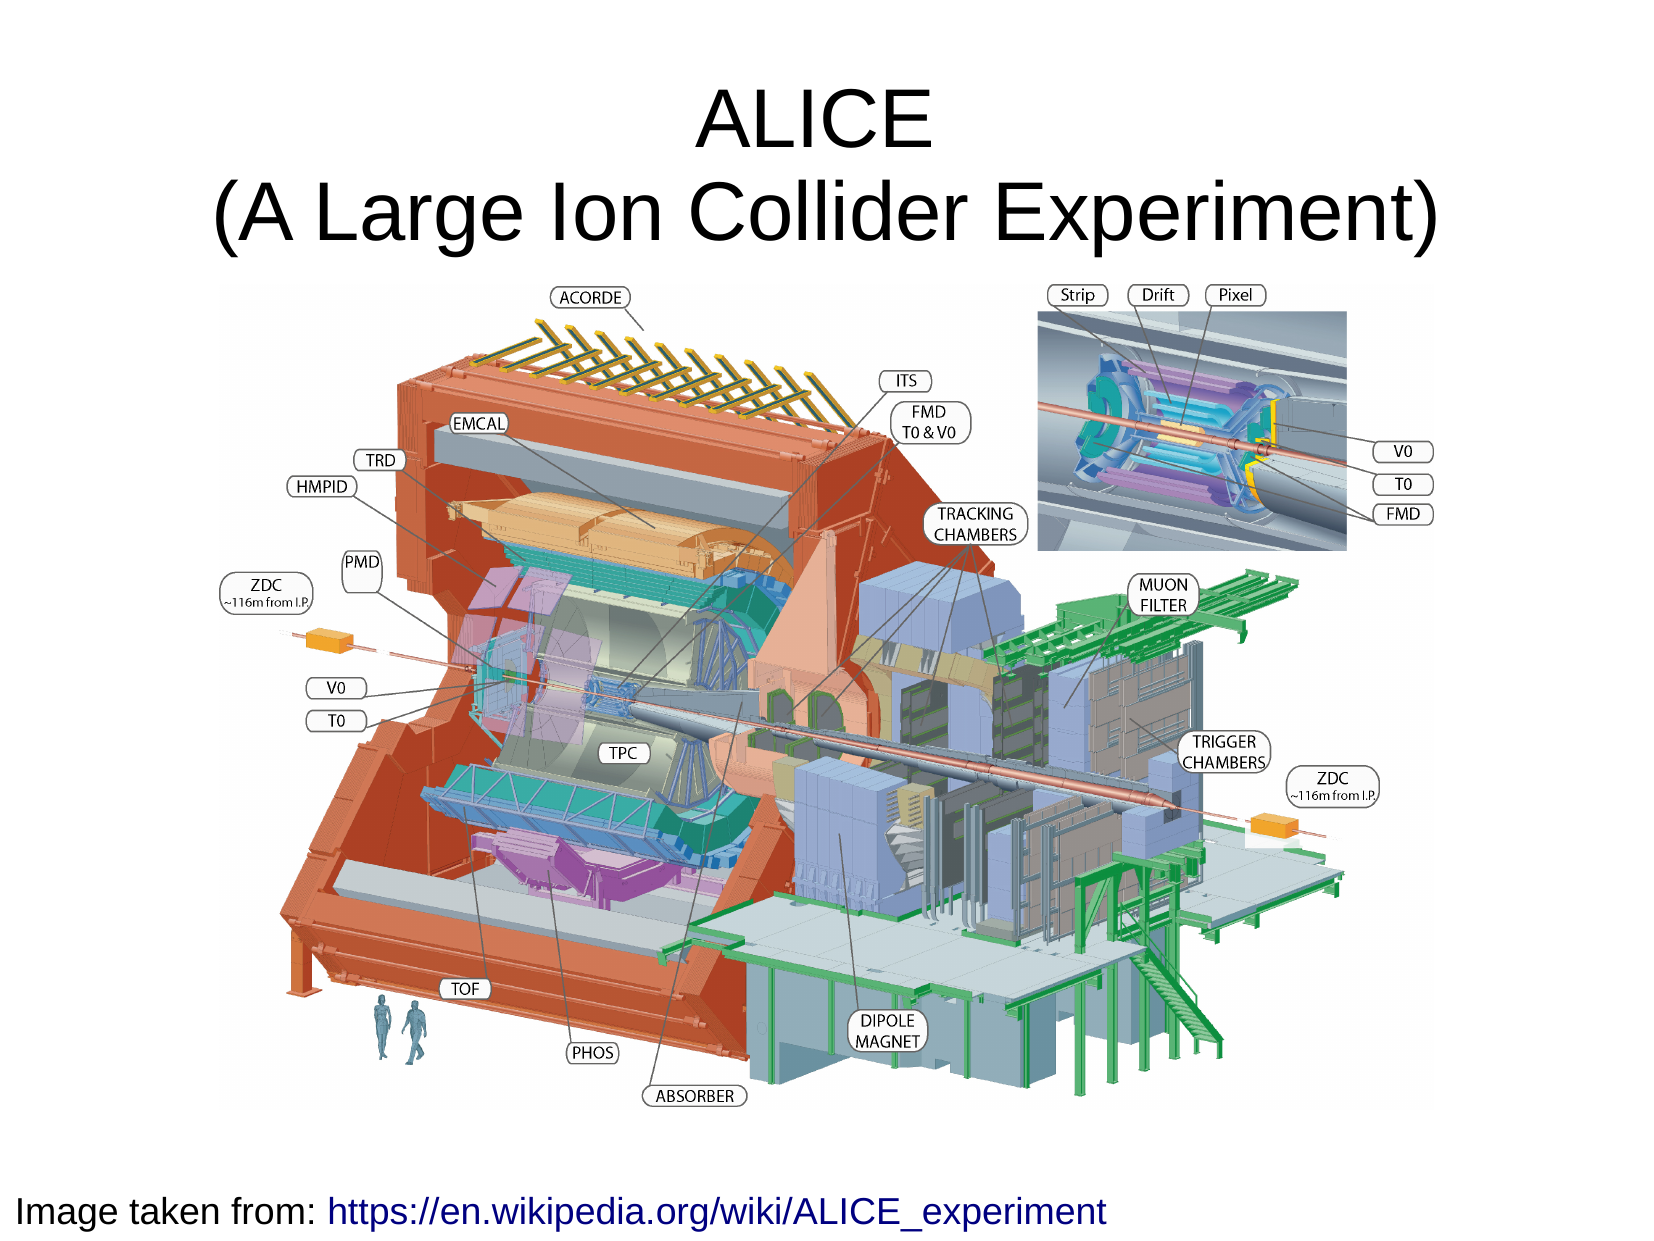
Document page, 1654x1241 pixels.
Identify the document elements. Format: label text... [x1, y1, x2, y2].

title ALICE (A Large Ion Collider Experiment) [82, 61, 1571, 269]
text_box Image taken from: https://en.wikipedia.org/wiki/ALICE_experiment [0, 1183, 1591, 1241]
picture [219, 284, 1434, 1111]
